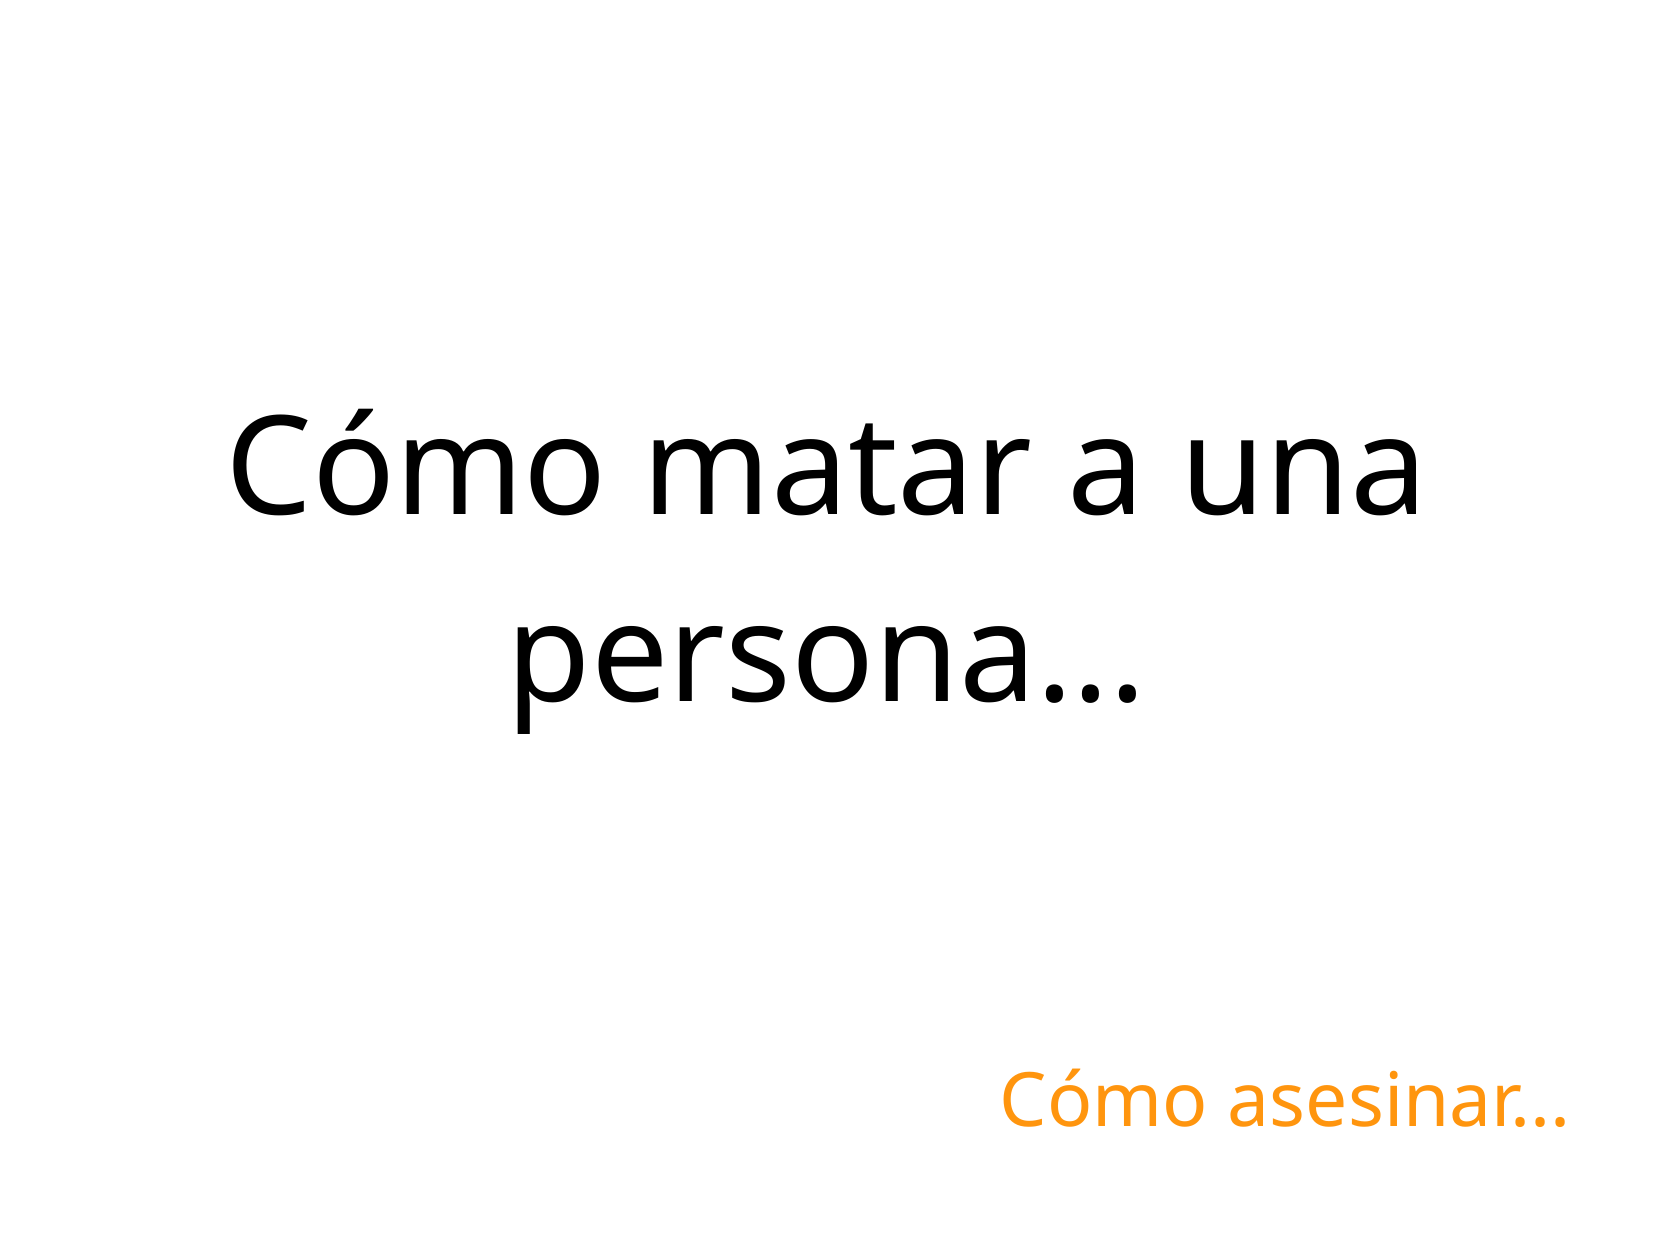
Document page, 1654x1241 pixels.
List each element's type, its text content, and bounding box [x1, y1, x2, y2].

title Cómo matar a una persona... [82, 451, 1571, 659]
title Cómo asesinar... [82, 994, 1571, 1202]
